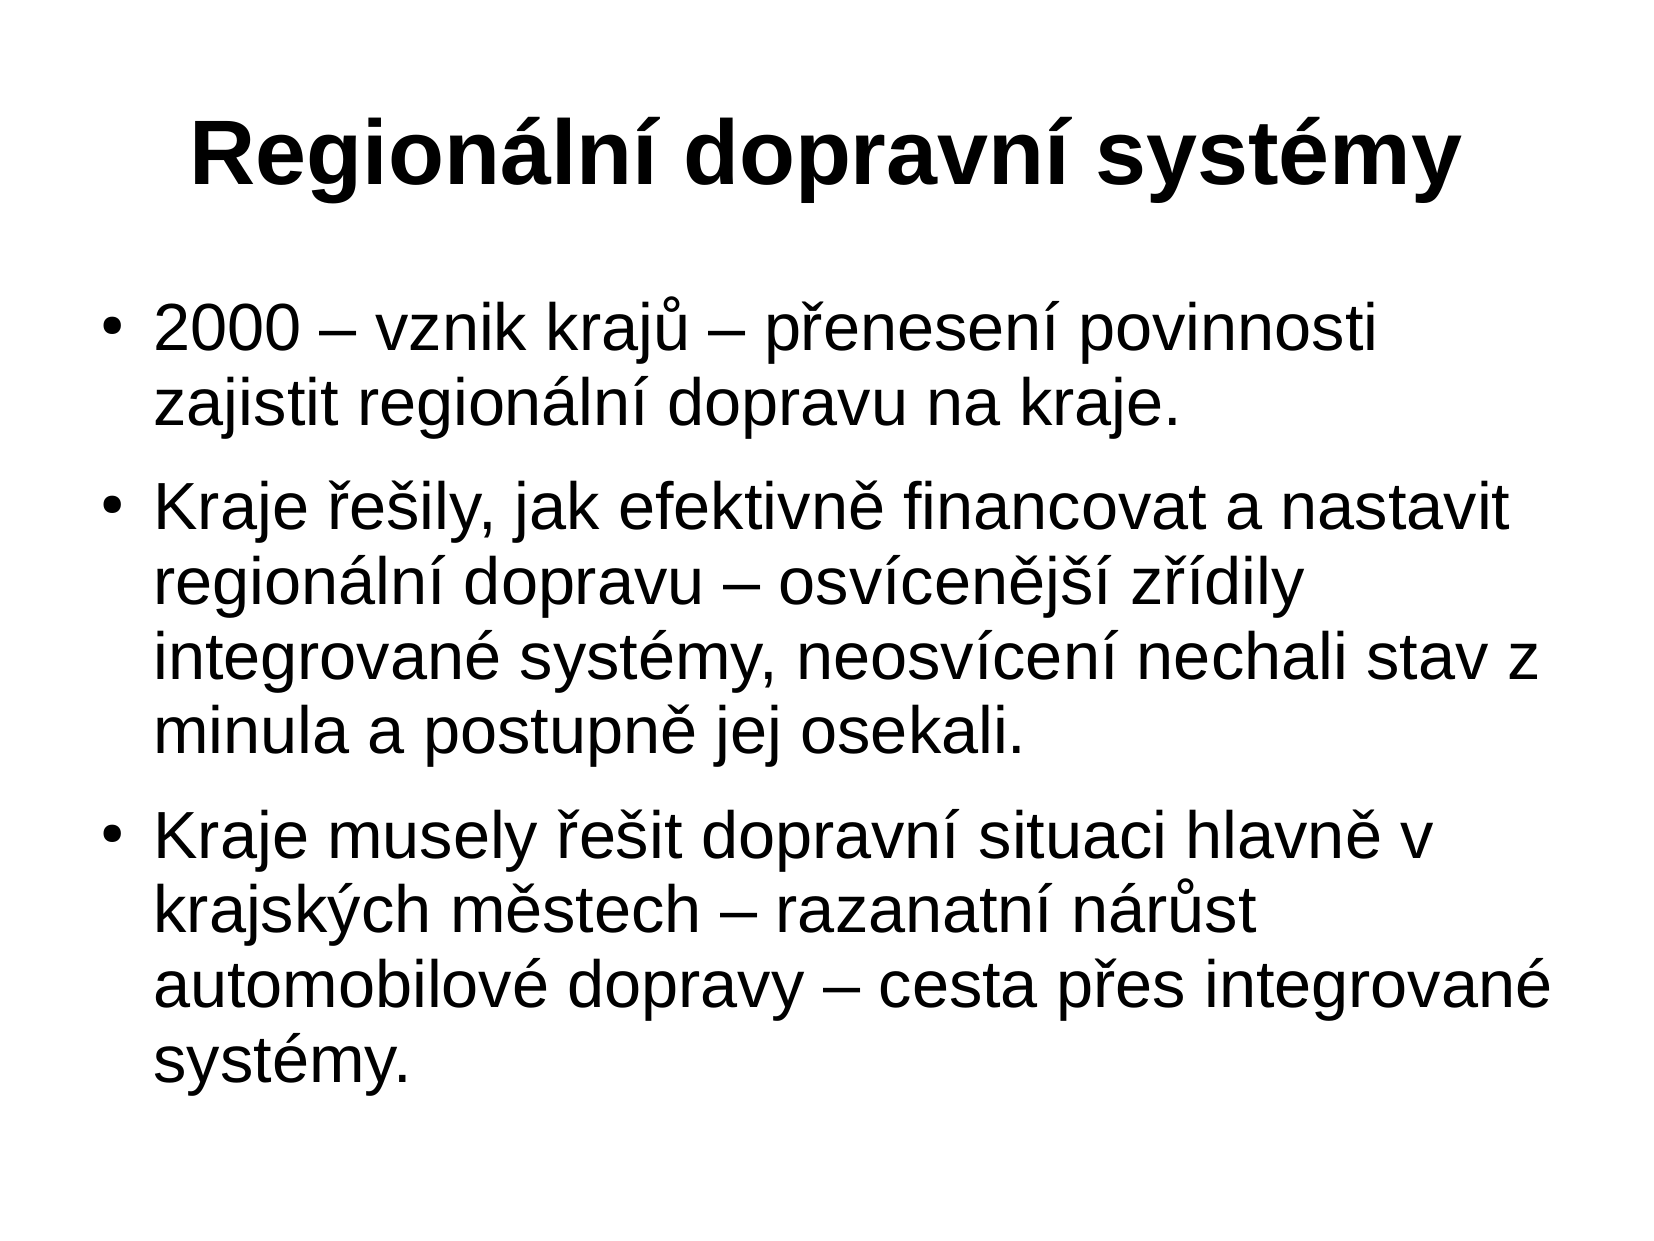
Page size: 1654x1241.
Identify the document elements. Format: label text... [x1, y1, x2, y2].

list 2000 – vznik krajů – přenesení povinnosti zajistit regionální dopravu na kraje. Kraje řešily, jak efektivně financovat a nastavit regionální dopravu – osvícenější zřídily integrované systémy, neosvícení nechali stav z minula a postupně jej osekali. Kraje musely řešit dopravní situaci hlavně v krajských městech – razanatní nárůst automobilové dopravy – cesta přes integrované systémy. [82, 290, 1571, 1109]
title Regionální dopravní systémy [82, 49, 1571, 257]
